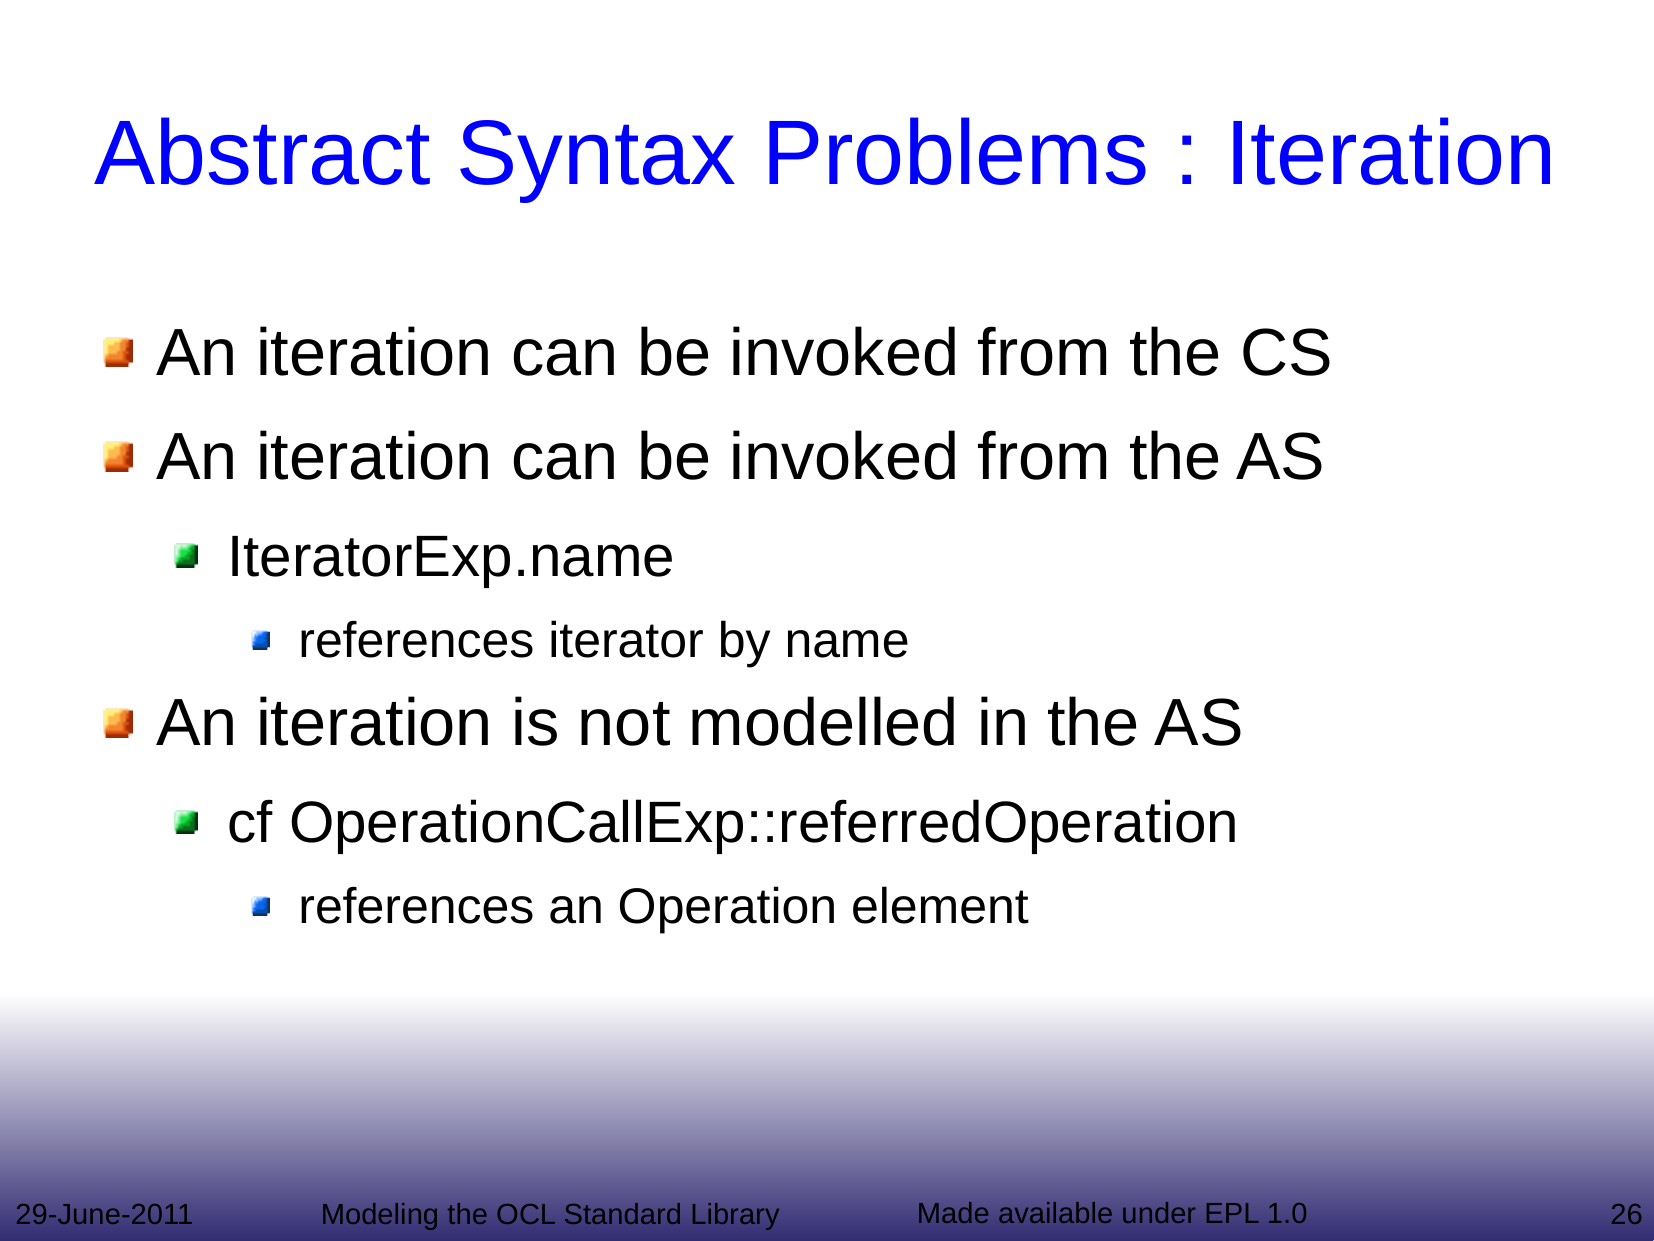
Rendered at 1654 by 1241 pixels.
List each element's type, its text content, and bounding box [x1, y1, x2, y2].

list An iteration can be invoked from the CS An iteration can be invoked from the AS IteratorExp.name references iterator by name An iteration is not modelled in the AS cf OperationCallExp::referredOperation references an Operation element [85, 314, 1574, 1064]
title Abstract Syntax Problems : Iteration [82, 49, 1571, 257]
